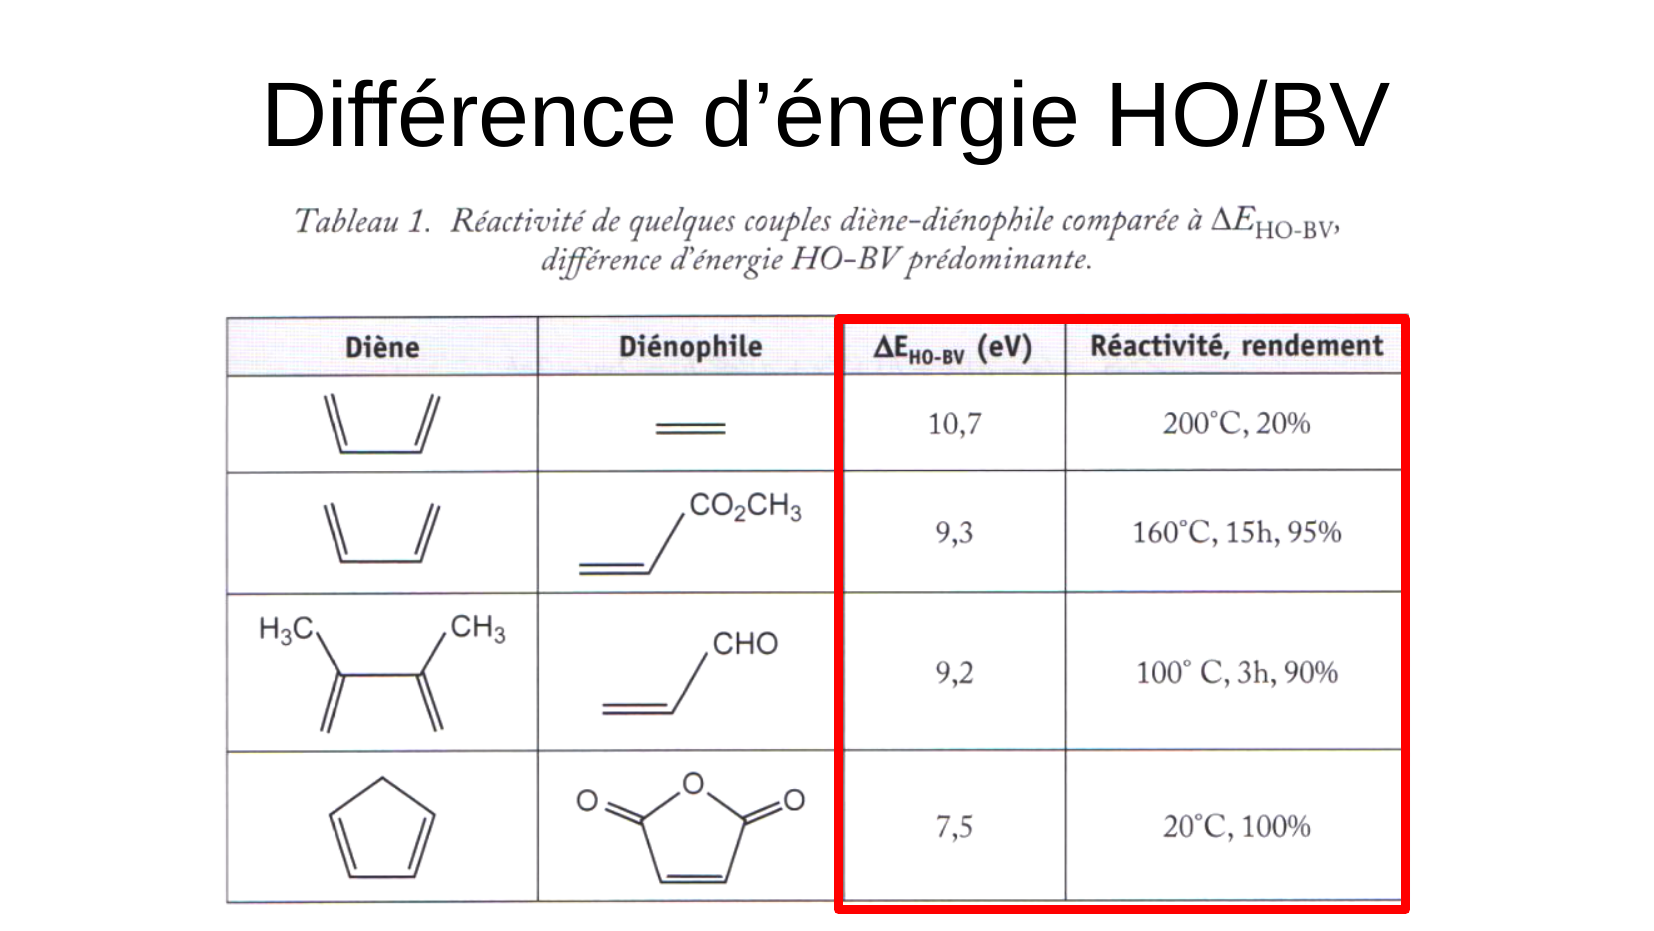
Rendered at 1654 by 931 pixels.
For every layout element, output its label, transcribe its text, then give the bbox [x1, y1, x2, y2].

picture [200, 172, 1459, 922]
title Différence d’énergie HO/BV [82, 37, 1571, 193]
